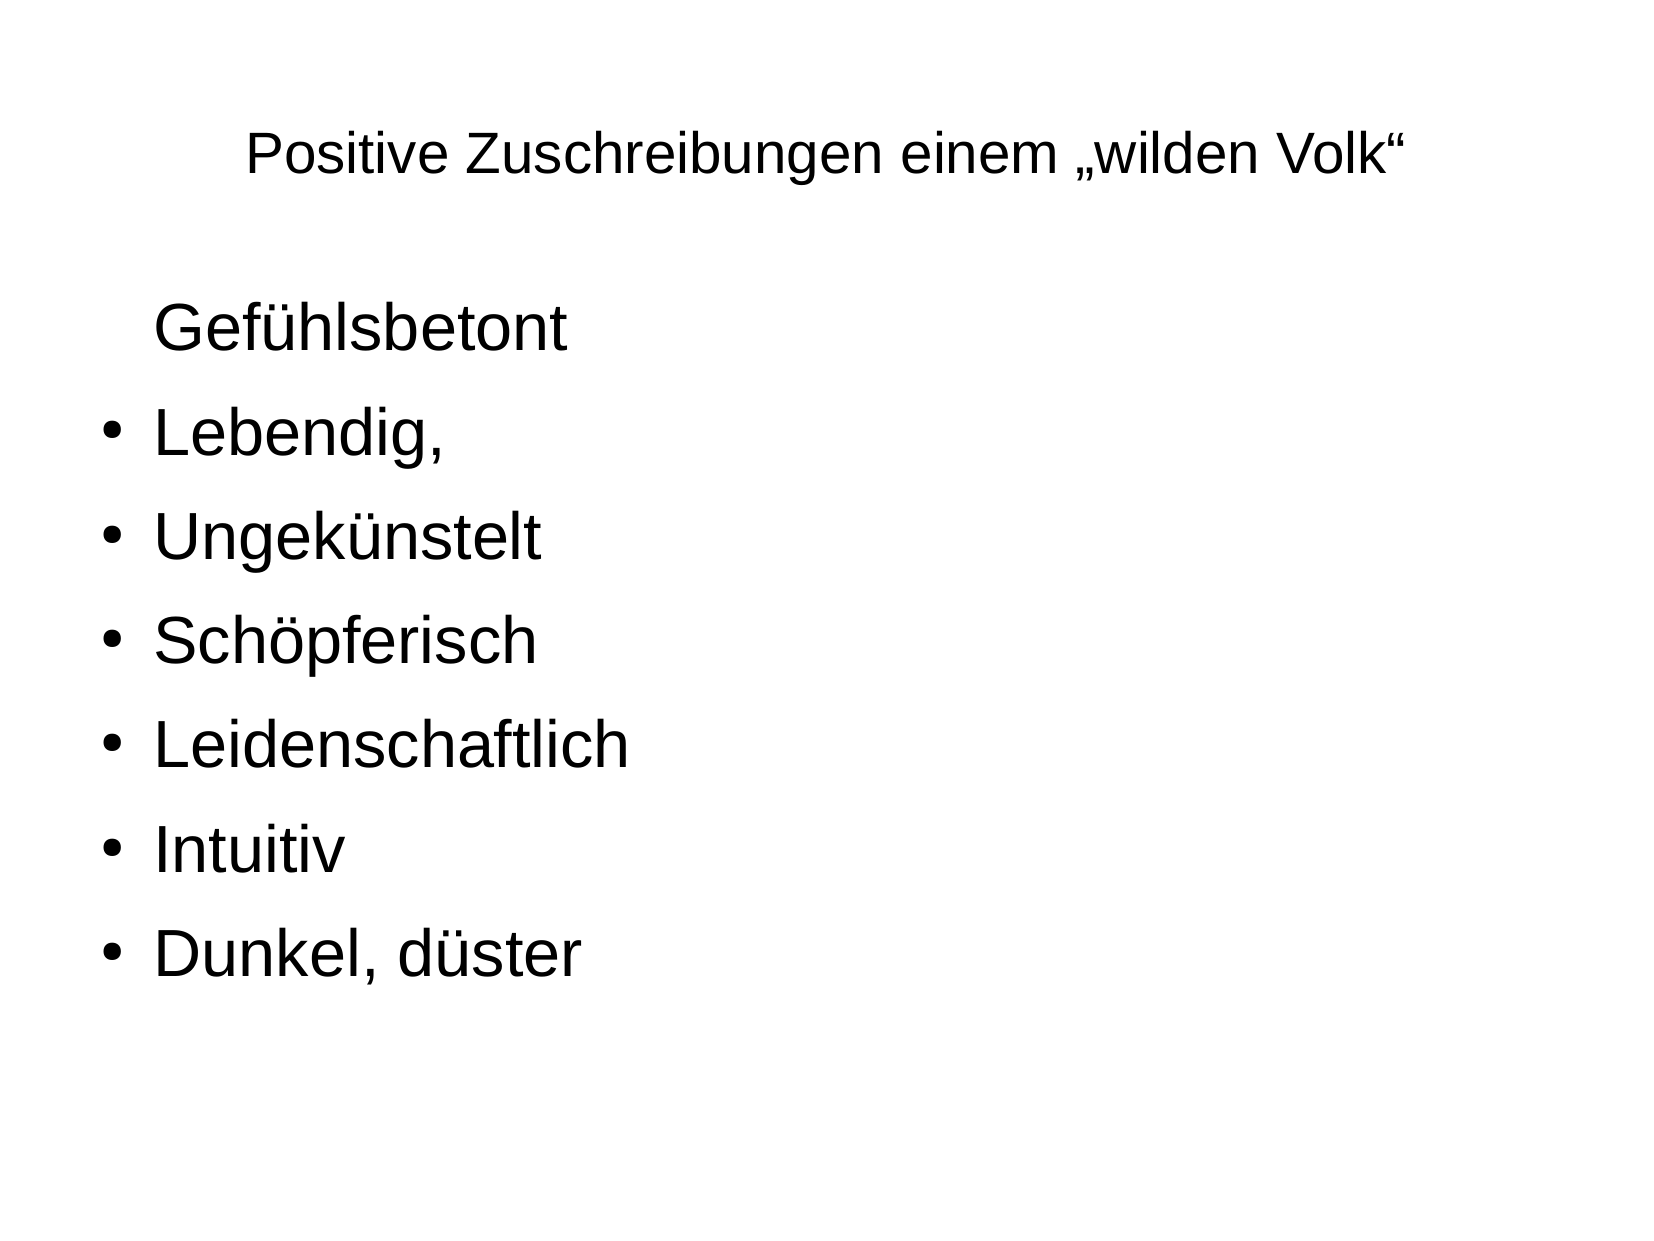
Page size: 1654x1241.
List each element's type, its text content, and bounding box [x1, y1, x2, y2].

title Positive Zuschreibungen einem „wilden Volk“ [82, 49, 1571, 257]
list Gefühlsbetont Lebendig, Ungekünstelt Schöpferisch Leidenschaftlich Intuitiv Dunkel, düster [82, 290, 1571, 1010]
